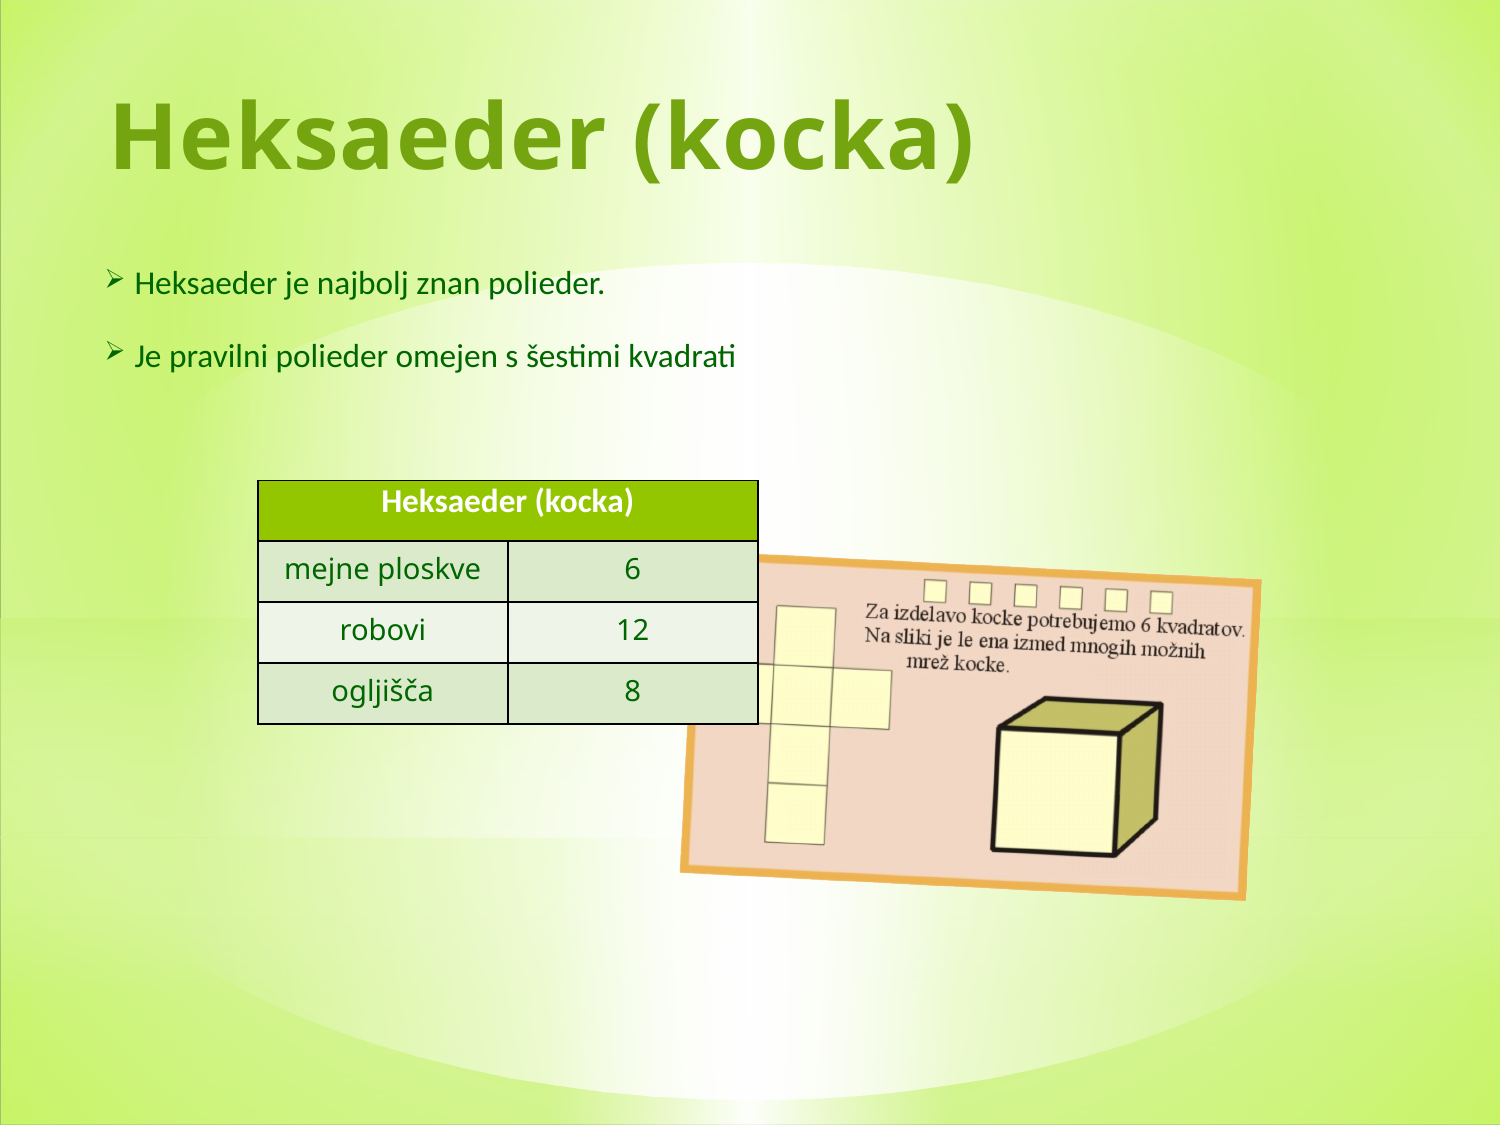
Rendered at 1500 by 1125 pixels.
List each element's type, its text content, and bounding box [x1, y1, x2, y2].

table_header Heksaeder (kocka) [259, 481, 757, 540]
table_cell robovi [259, 603, 507, 662]
picture [679, 553, 1262, 901]
title Heksaeder (kocka) [93, 70, 1162, 234]
table_cell 8 [509, 664, 757, 723]
table_cell 12 [509, 603, 757, 662]
table_cell ogljišča [259, 664, 507, 723]
table_cell mejne ploskve [259, 542, 507, 601]
list Heksaeder je najbolj znan polieder. Je pravilni polieder omejen s šestimi kvadrati [82, 234, 1465, 773]
table_cell 6 [509, 542, 757, 601]
